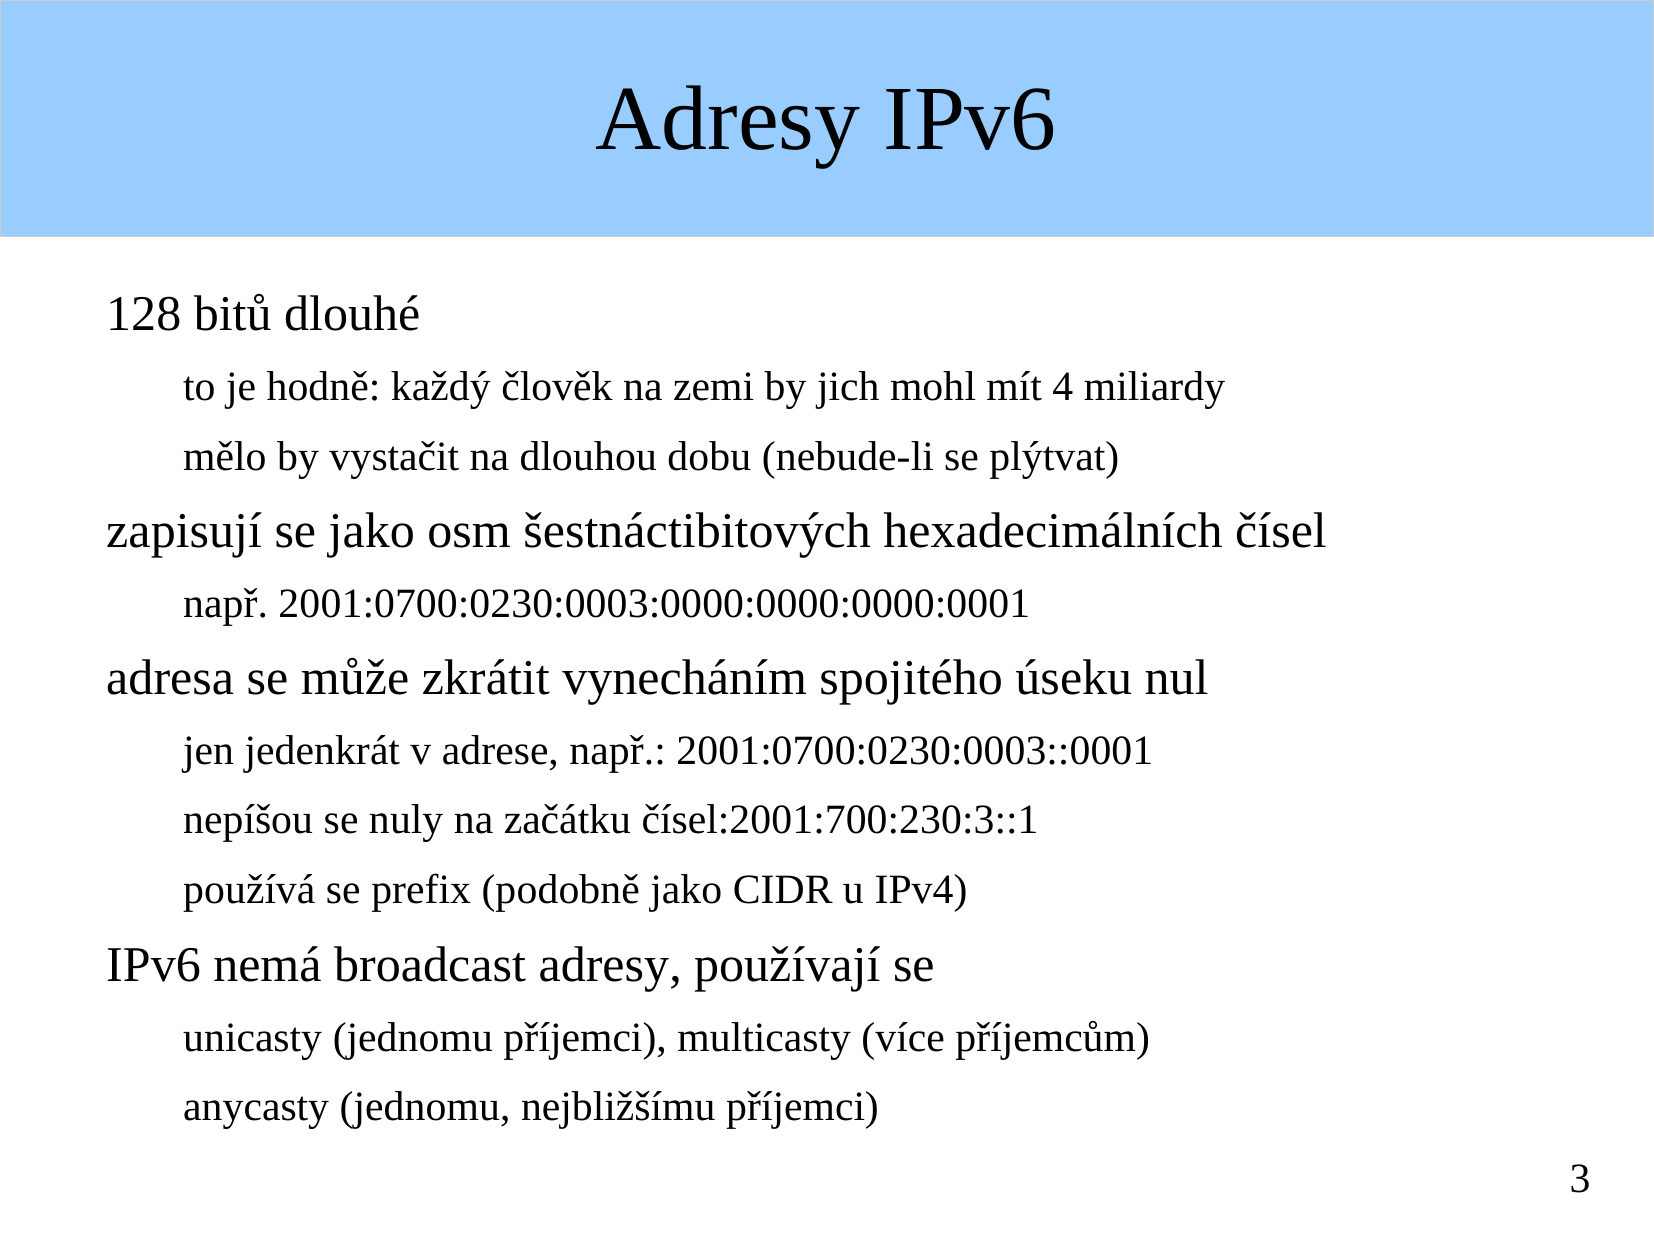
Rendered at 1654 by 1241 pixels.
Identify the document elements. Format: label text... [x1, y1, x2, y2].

title Adresy IPv6 [0, 0, 1654, 237]
list 128 bitů dlouhé to je hodně: každý člověk na zemi by jich mohl mít 4 miliardy mělo by vystačit na dlouhou dobu (nebude-li se plýtvat) zapisují se jako osm šestnáctibitových hexadecimálních čísel např. 2001:0700:0230:0003:0000:0000:0000:0001 adresa se může zkrátit vynecháním spojitého úseku nul jen jedenkrát v adrese, např.: 2001:0700:0230:0003::0001 nepíšou se nuly na začátku čísel:2001:700:230:3::1 používá se prefix (podobně jako CIDR u IPv4) IPv6 nemá broadcast adresy, používají se unicasty (jednomu příjemci), multicasty (více příjemcům) anycasty (jednomu, nejbližšímu příjemci) [88, 285, 1565, 1130]
